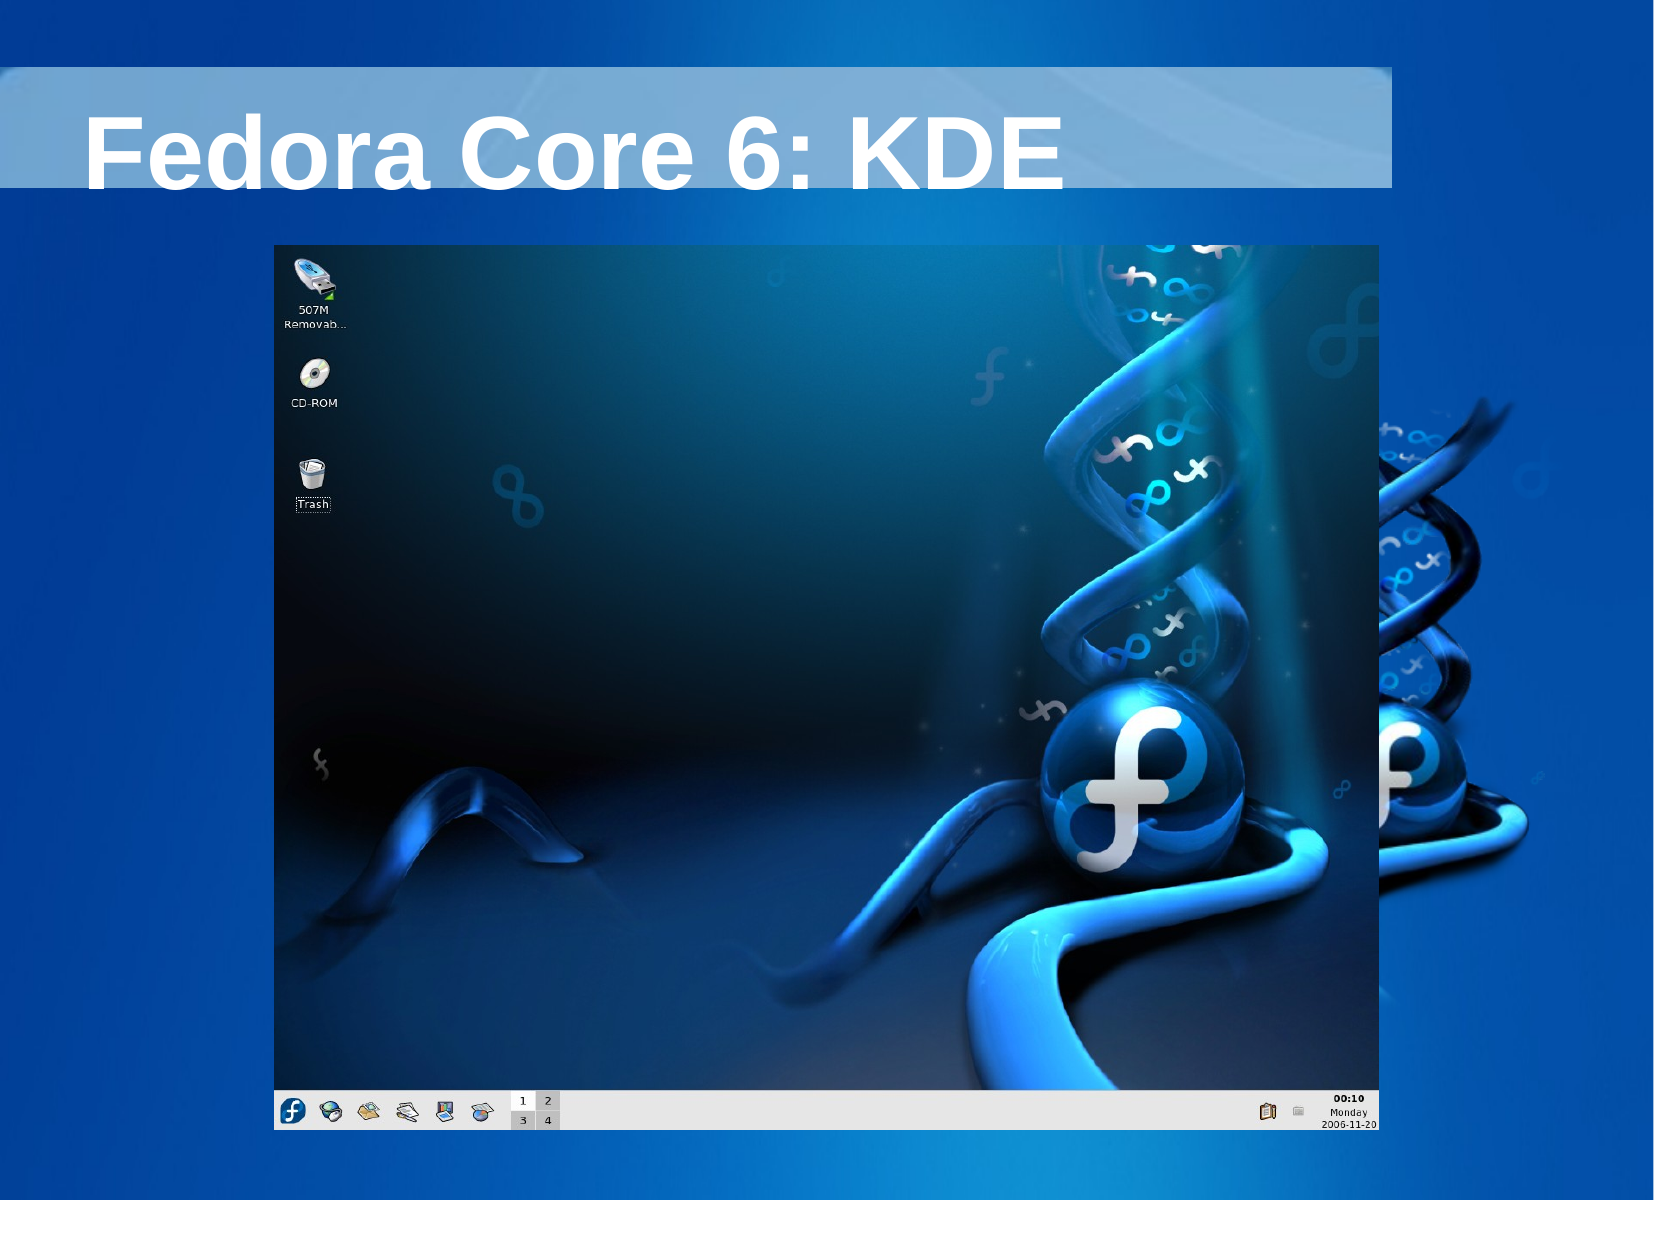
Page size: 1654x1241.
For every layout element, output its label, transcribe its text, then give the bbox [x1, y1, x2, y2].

title Fedora Core 6: KDE [82, 49, 1571, 257]
picture [0, 0, 1654, 1200]
